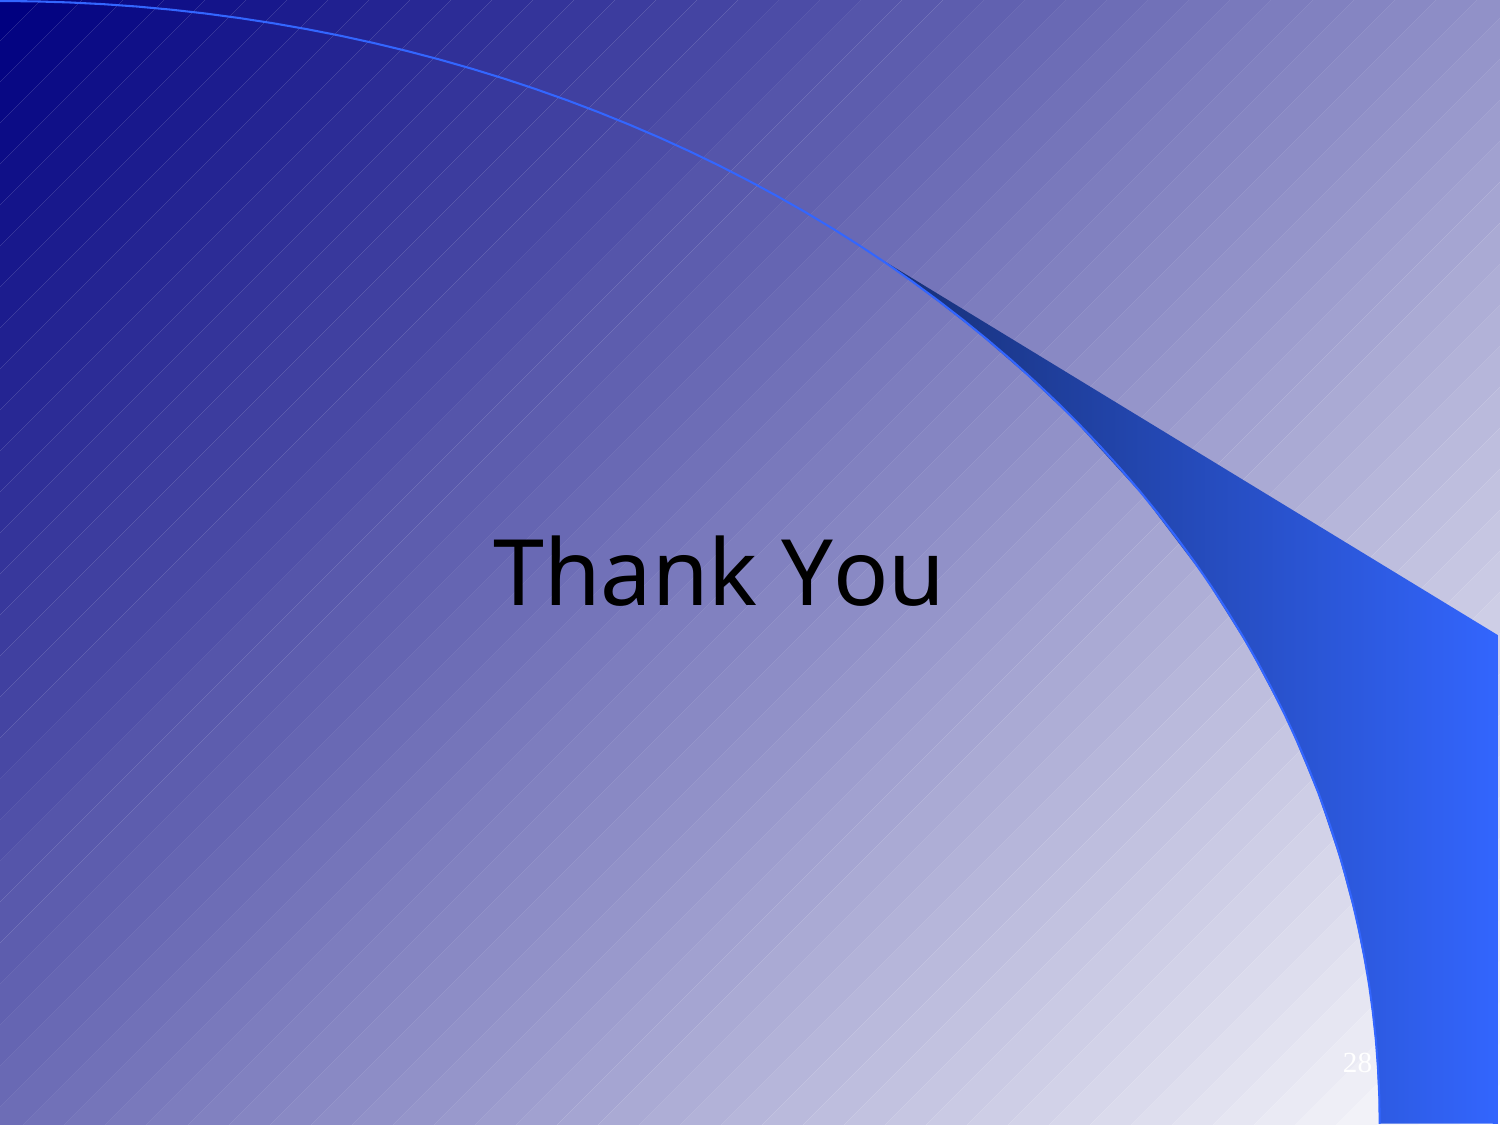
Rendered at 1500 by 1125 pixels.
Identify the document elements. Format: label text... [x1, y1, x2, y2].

text_box Thank You [478, 489, 993, 632]
